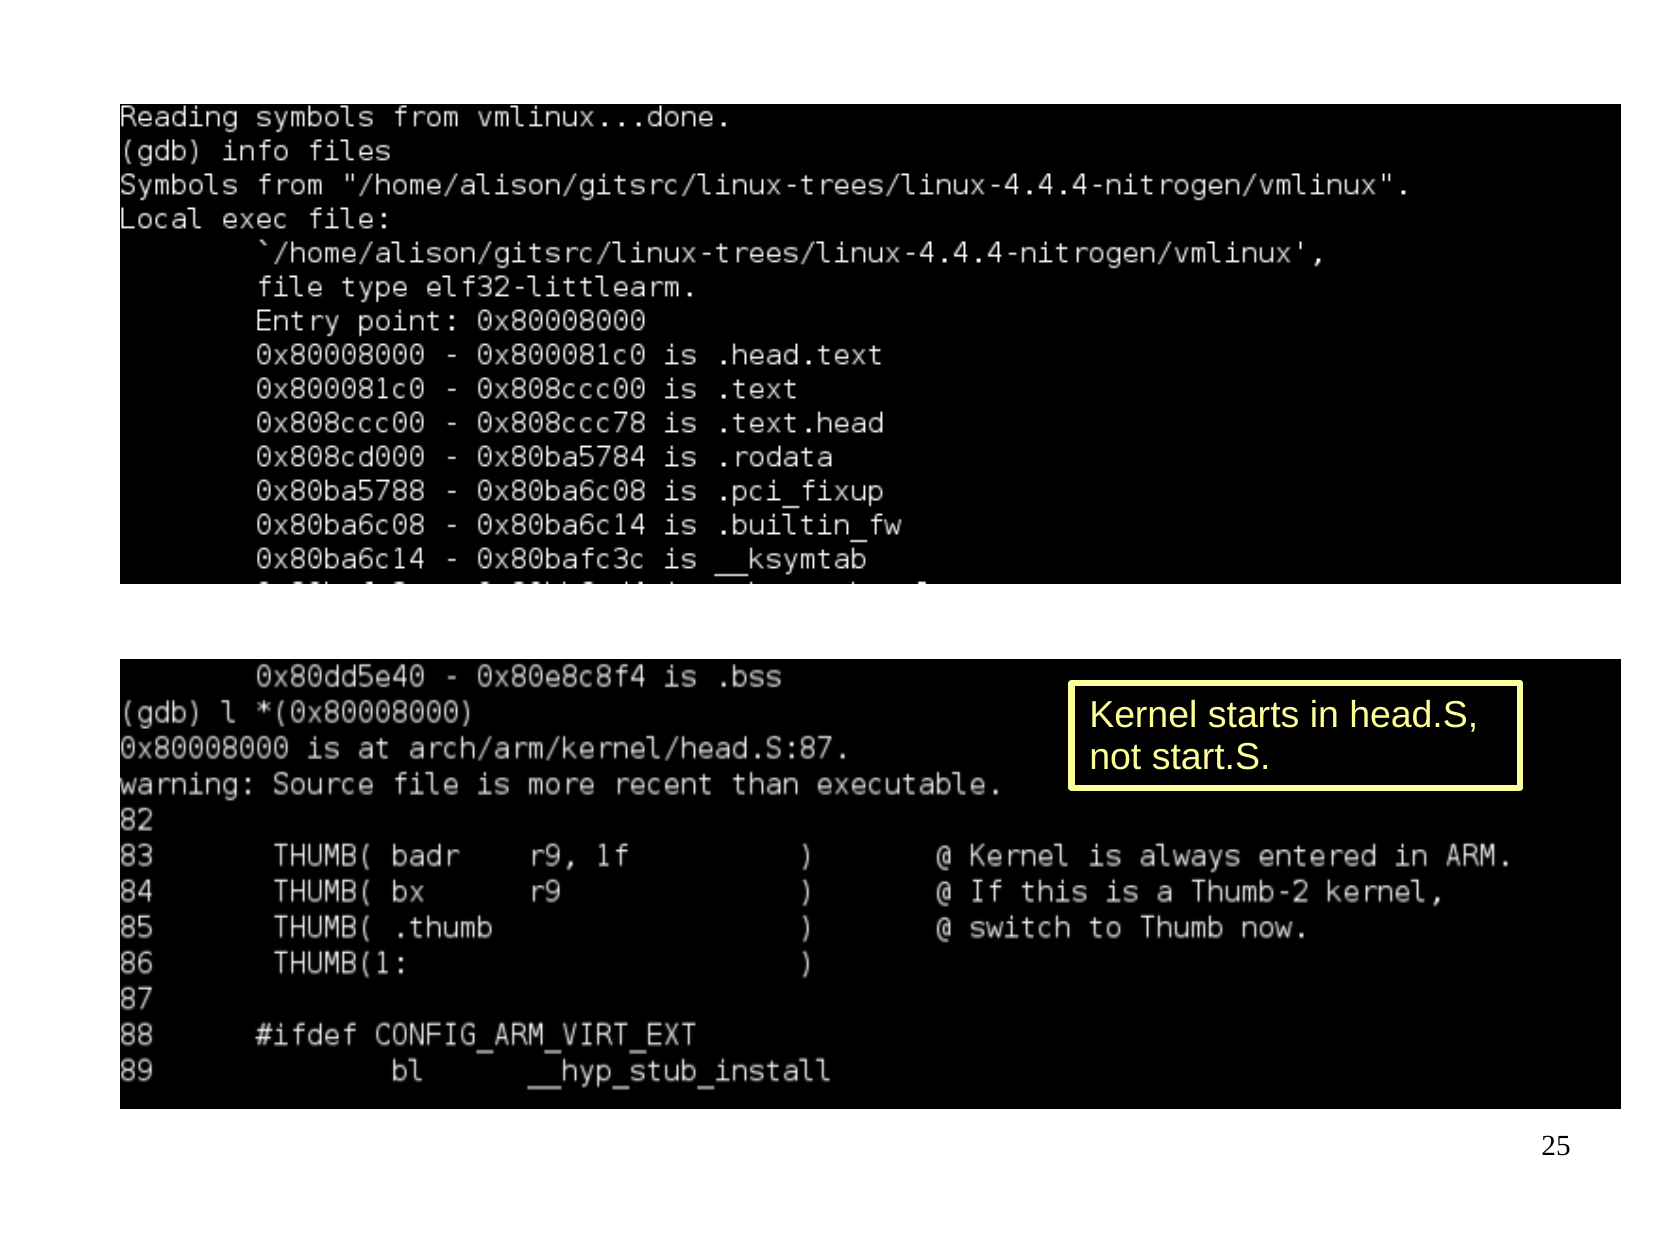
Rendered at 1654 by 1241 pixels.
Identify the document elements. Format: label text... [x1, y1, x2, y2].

text_box Kernel starts in head.S, not start.S. [1071, 682, 1521, 788]
picture [120, 104, 1621, 584]
picture [120, 659, 1621, 1109]
